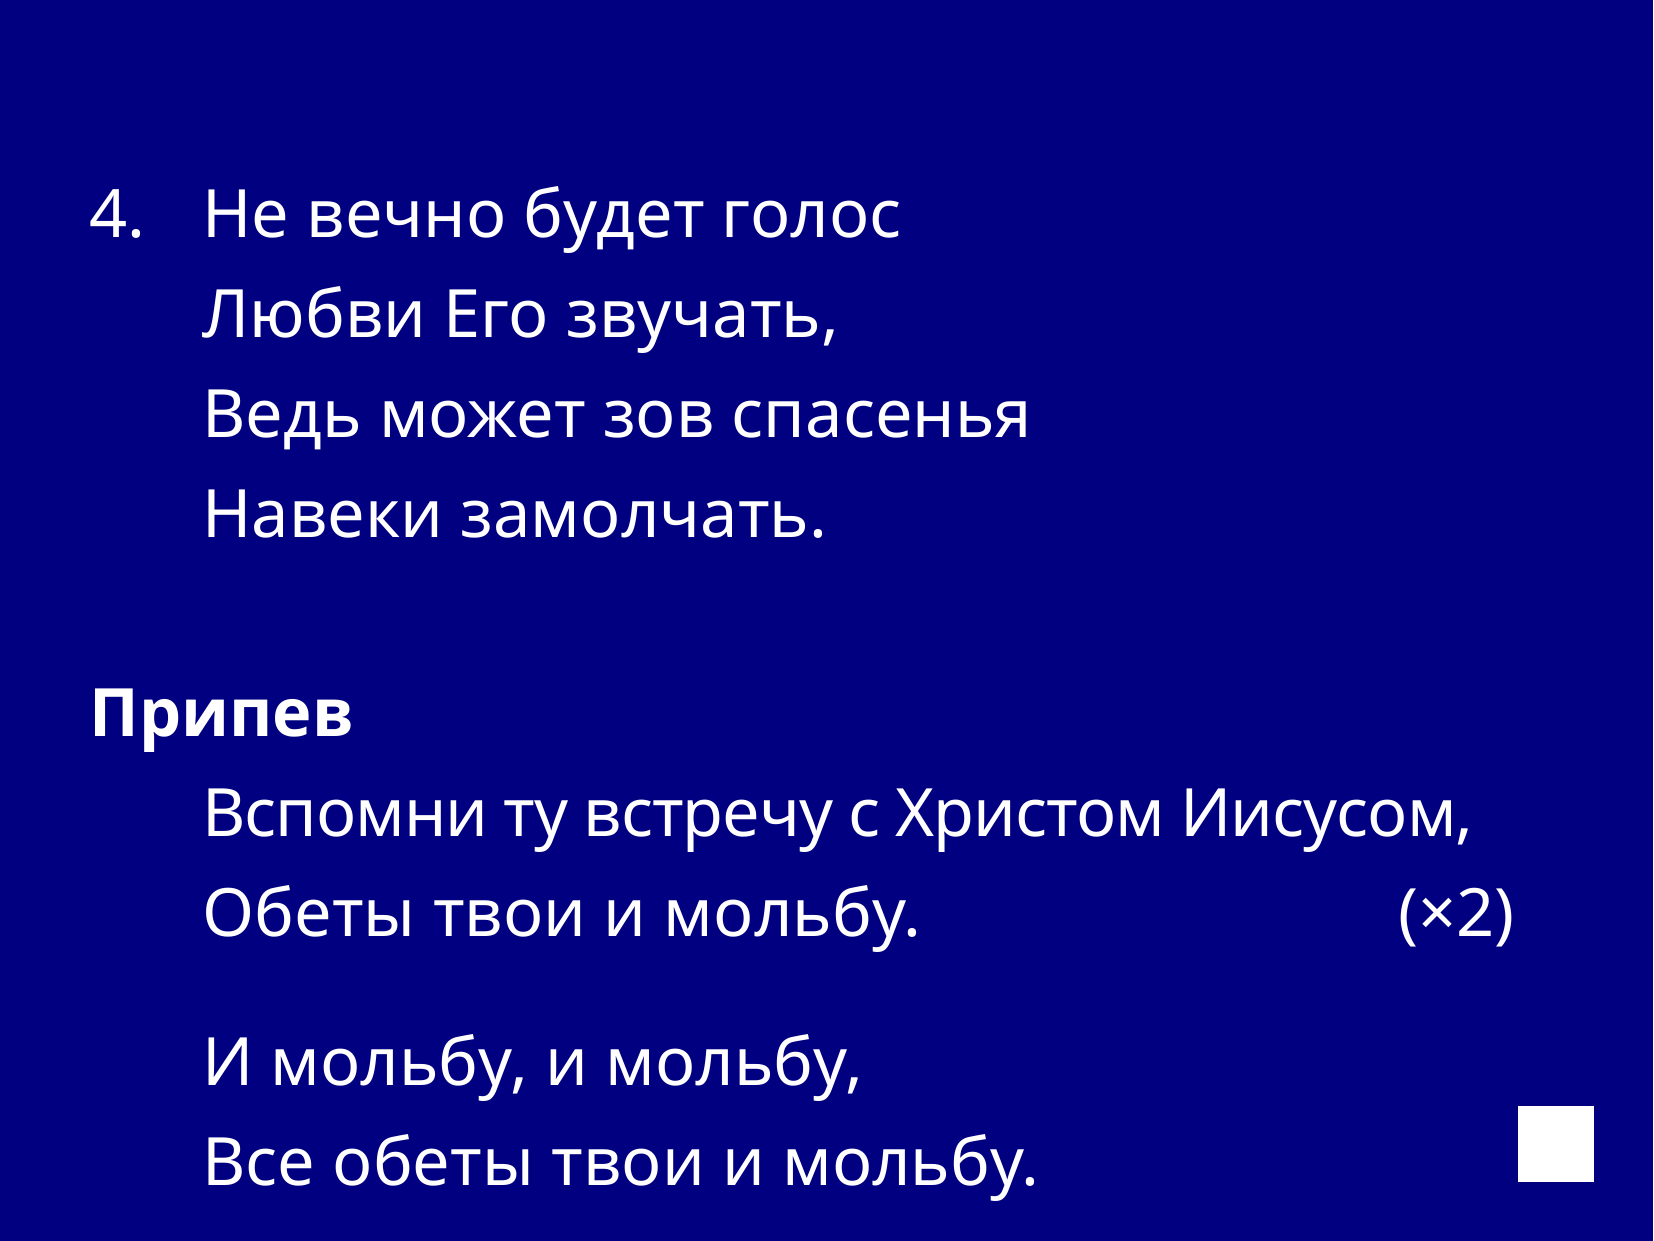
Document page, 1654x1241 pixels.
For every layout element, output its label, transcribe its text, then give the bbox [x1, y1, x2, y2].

text_box [1518, 1163, 1594, 1182]
text_box 4. Не вечно будет голос Любви Его звучать, Ведь может зов спасенья Навеки замолчать. Припев Вспомни ту встречу с Христом Иисусом, Обеты твои и мольбу. (×2) И мольбу, и мольбу, Все обеты твои и мольбу. [75, 150, 1653, 1163]
